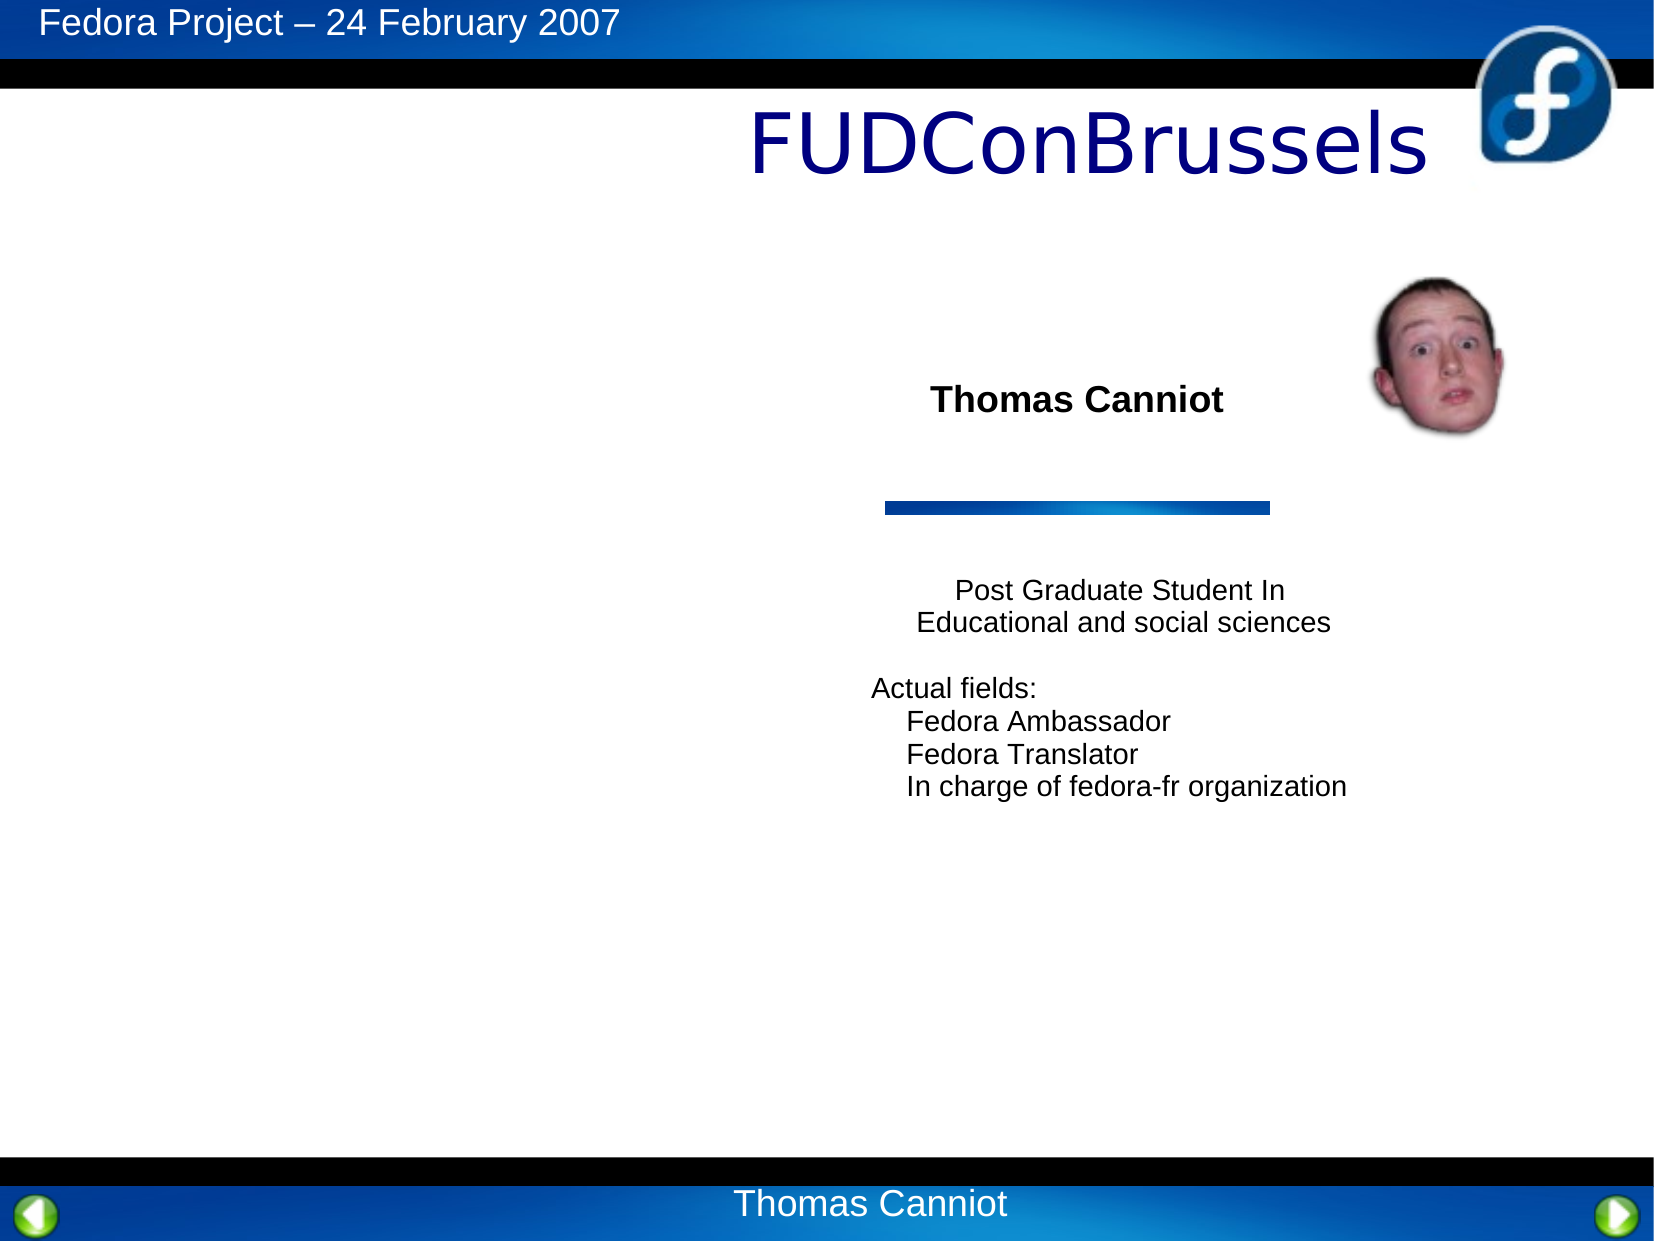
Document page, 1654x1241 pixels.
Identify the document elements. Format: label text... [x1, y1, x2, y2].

text_box Post Graduate Student In Educational and social sciences Actual fields: Fedora Ambassador Fedora Translator In charge of fedora-fr organization [856, 566, 1369, 886]
picture [1358, 276, 1525, 443]
picture [981, 1198, 992, 1214]
picture [0, 1186, 1654, 1241]
picture [910, 1206, 920, 1213]
picture [953, 1198, 962, 1213]
picture [932, 1198, 941, 1213]
picture [885, 501, 1270, 515]
picture [0, 0, 1654, 266]
text_box Thomas Canniot [915, 371, 1234, 443]
